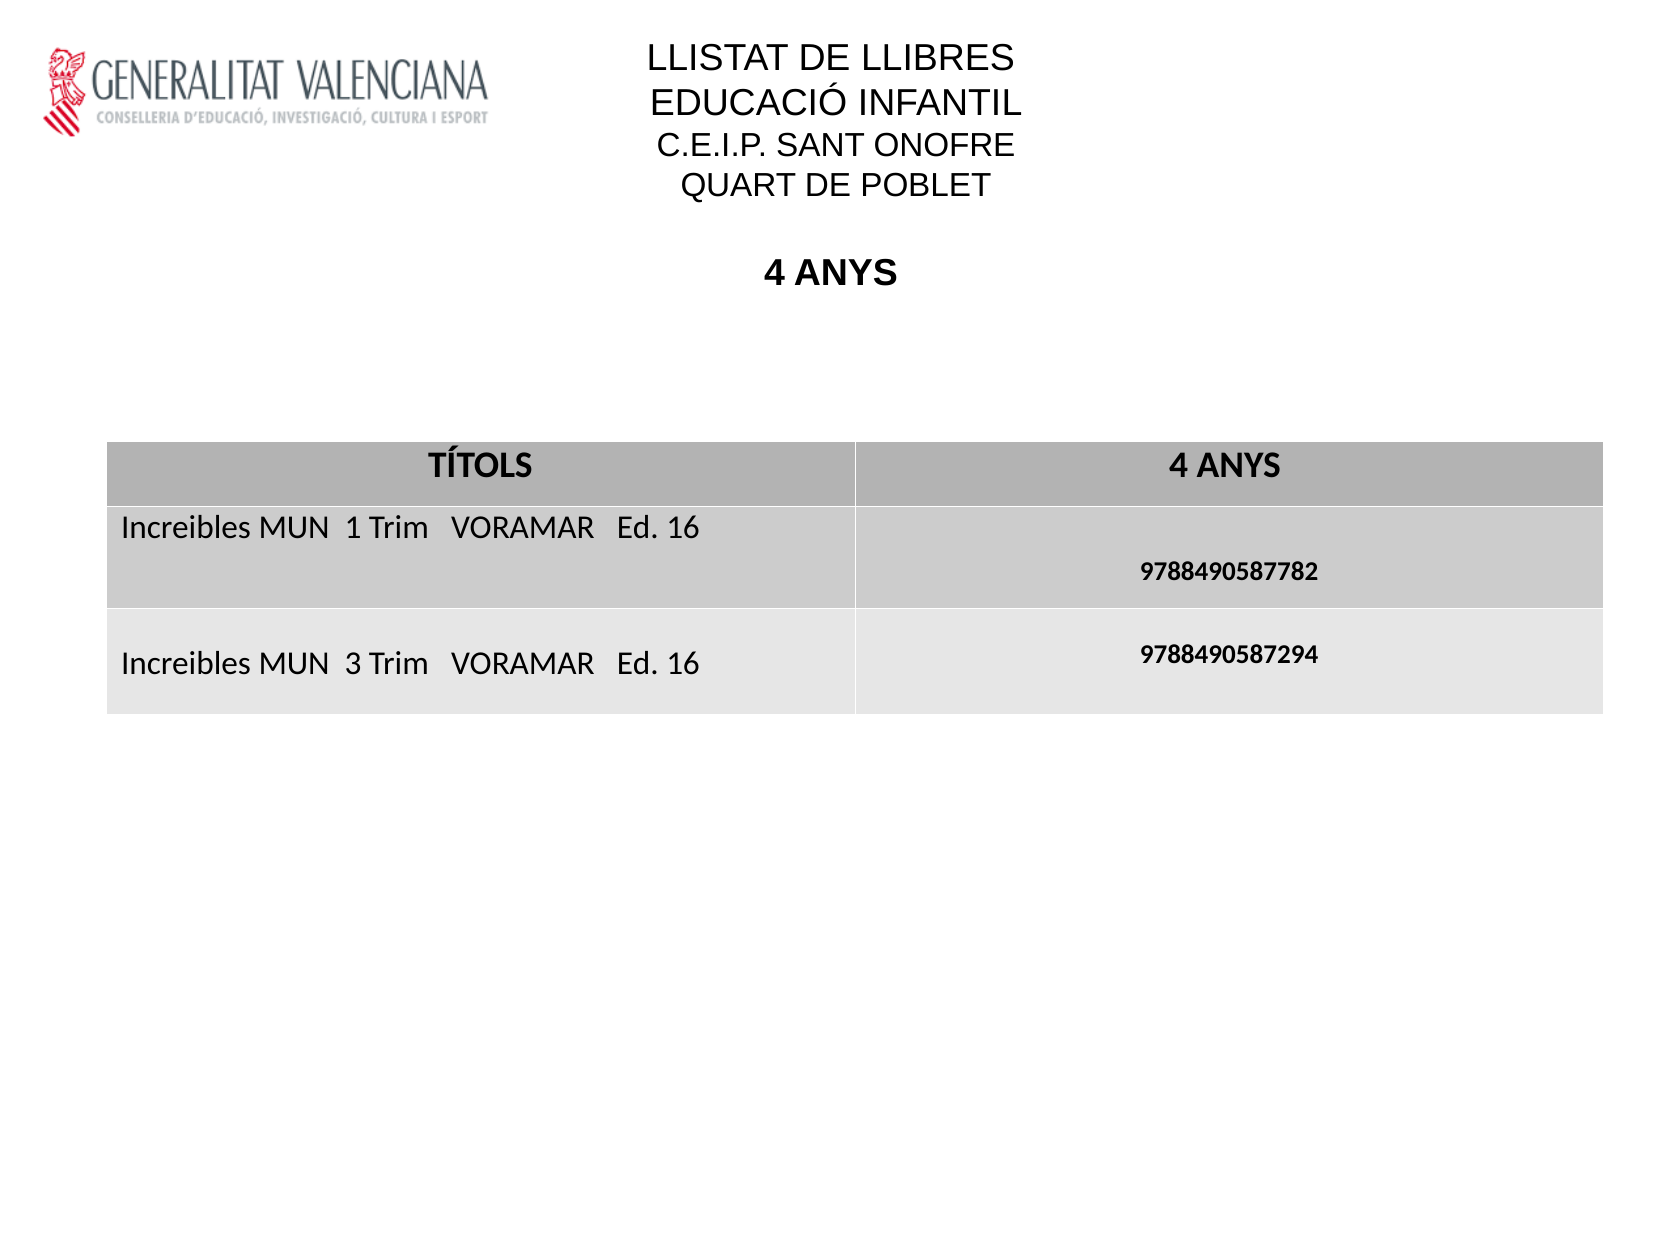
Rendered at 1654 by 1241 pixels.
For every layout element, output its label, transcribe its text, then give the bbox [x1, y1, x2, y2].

table_cell Increibles MUN 3 Trim VORAMAR Ed. 16 [107, 609, 855, 714]
table_cell 9788490587782 [856, 507, 1603, 608]
table_header 4 ANYS [856, 442, 1603, 506]
table_cell 9788490587294 [856, 609, 1603, 714]
text_box LLISTAT DE LLIBRES EDUCACIÓ INFANTIL C.E.I.P. SANT ONOFRE QUART DE POBLET 4 ANYS [411, 25, 1262, 182]
table_header TÍTOLS [107, 442, 855, 506]
picture [12, 7, 521, 177]
table_cell Increibles MUN 1 Trim VORAMAR Ed. 16 [107, 507, 855, 608]
